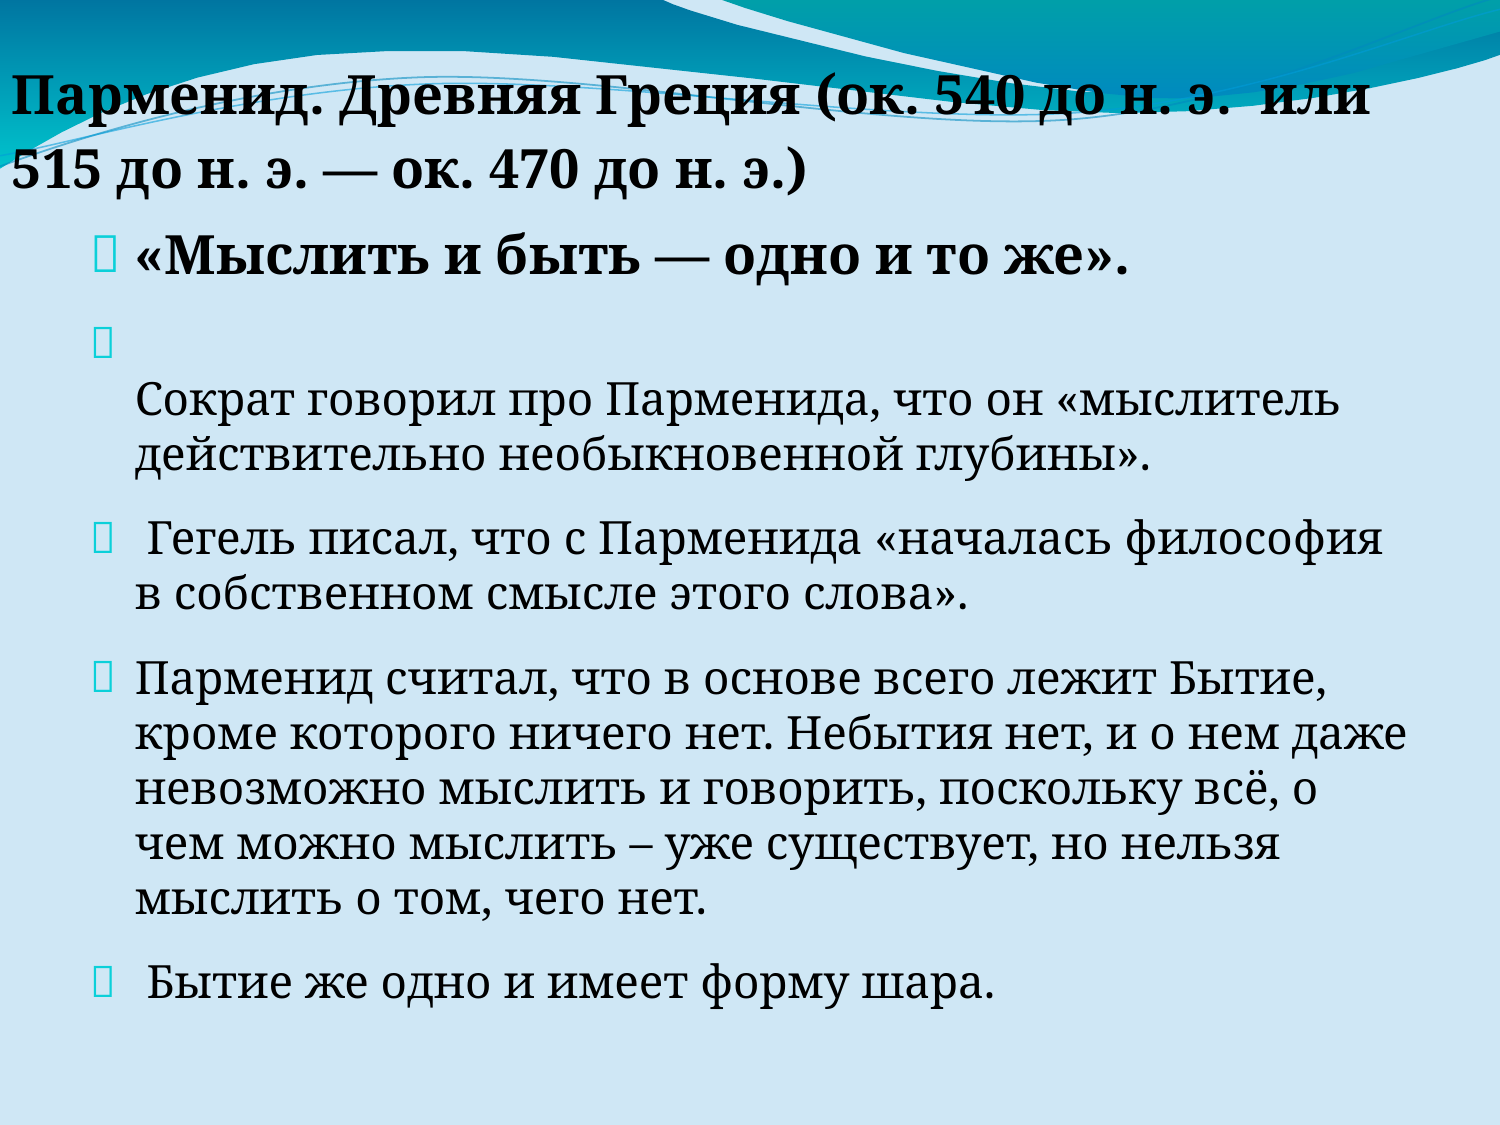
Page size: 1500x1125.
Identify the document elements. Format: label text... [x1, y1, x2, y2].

text_box Парменид. Древняя Греция (ок. 540 до н. э. или 515 до н. э. — ок. 470 до н. э.) [11, 56, 1394, 189]
list «Мыслить и быть — одно и то же». Сократ говорил про Парменида, что он «мыслитель действительно необыкновенной глубины». Гегель писал, что с Парменида «началась философия в собственном смысле этого слова». Парменид считал, что в основе всего лежит Бытие, кроме которого ничего нет. Небытия нет, и о нем даже невозможно мыслить и говорить, поскольку всё, о чем можно мыслить – уже существует, но нельзя мыслить о том, чего нет. Бытие же одно и имеет форму шара. [75, 212, 1425, 1038]
title [75, 115, 1425, 212]
